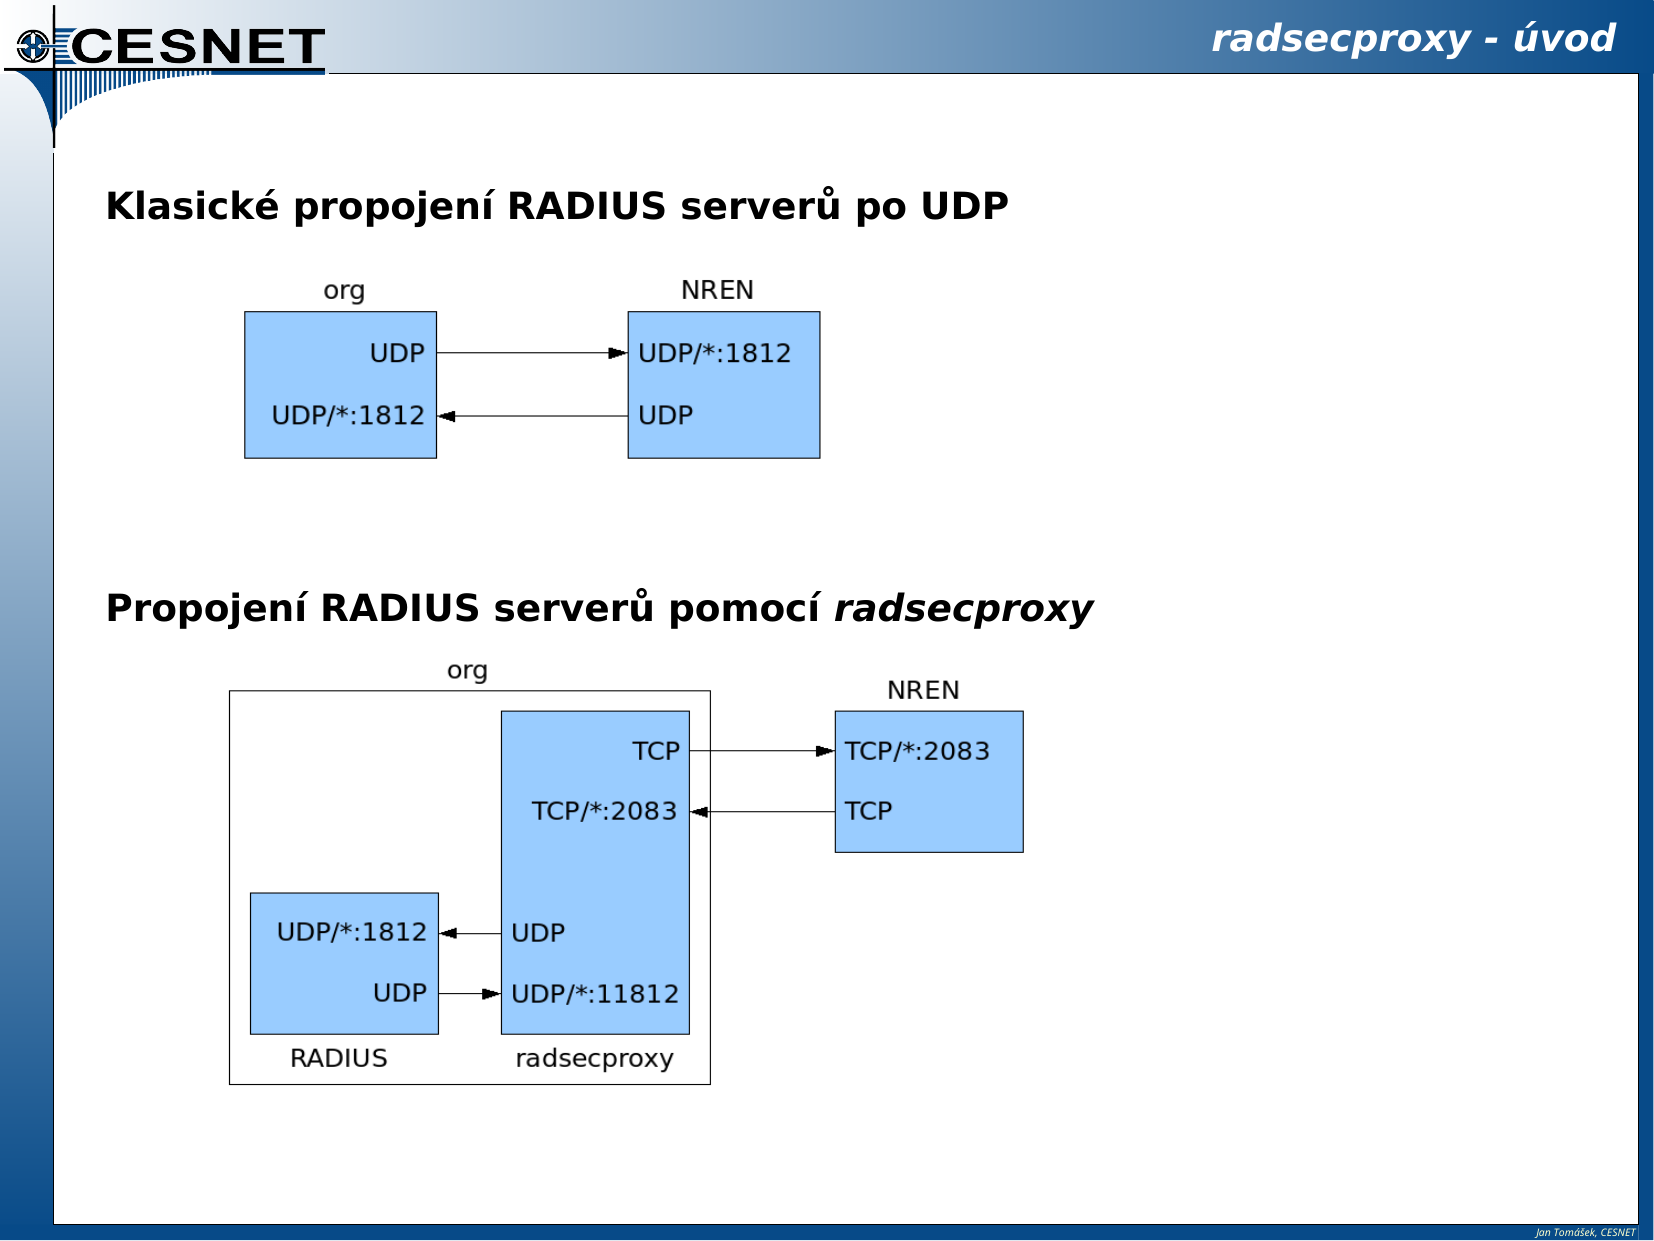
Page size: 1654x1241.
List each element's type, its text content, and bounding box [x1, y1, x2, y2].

text_box radsecproxy - úvod [352, 9, 1632, 68]
picture [208, 655, 1046, 1099]
text_box [0, 0, 1654, 1241]
picture [4, 5, 325, 148]
text_box Propojení RADIUS serverů pomocí radsecproxy [90, 579, 1109, 638]
picture [180, 249, 842, 491]
text_box Klasické propojení RADIUS serverů po UDP [90, 177, 1026, 237]
text_box Jan Tomášek, CESNET [1328, 1224, 1651, 1241]
